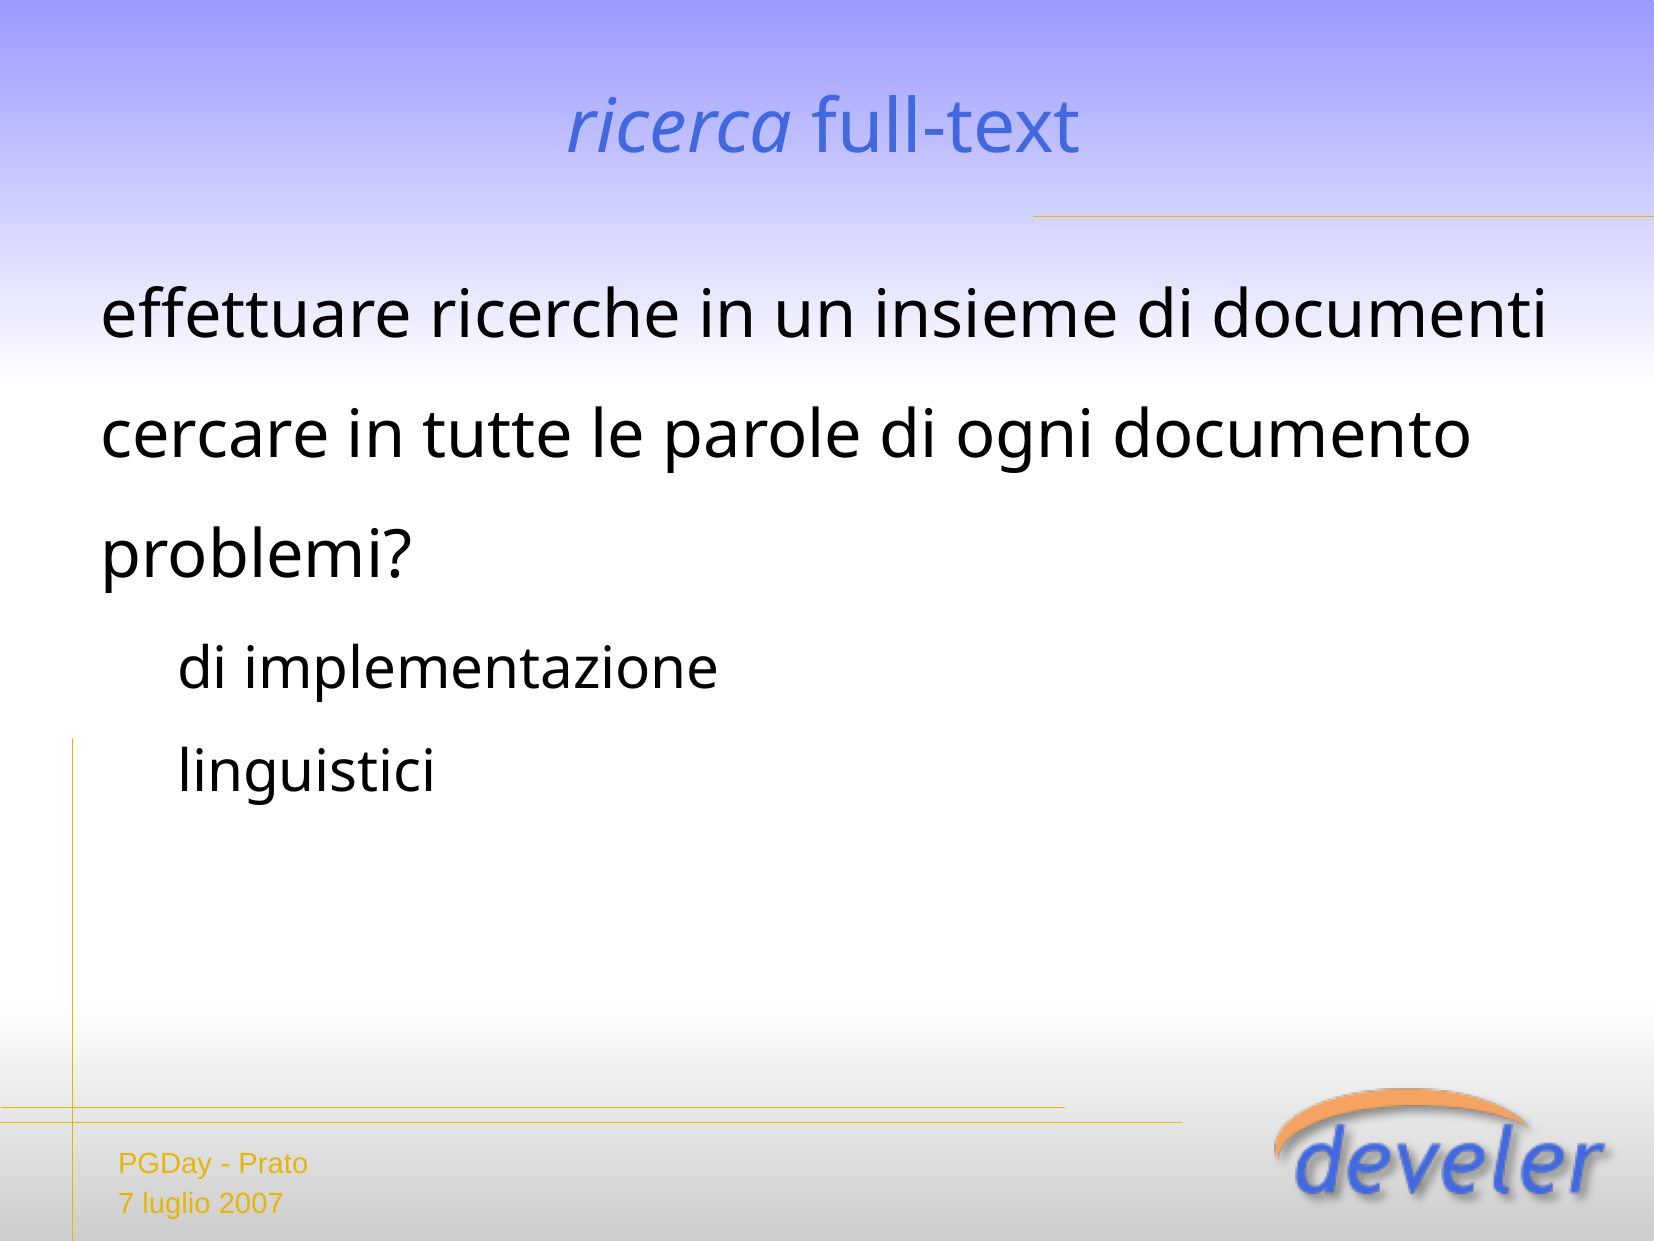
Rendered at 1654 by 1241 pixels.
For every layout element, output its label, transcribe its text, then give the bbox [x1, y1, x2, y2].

title ricerca full-text [82, 29, 1565, 217]
picture [1269, 1083, 1622, 1211]
list effettuare ricerche in un insieme di documenti cercare in tutte le parole di ogni documento problemi? di implementazione linguistici [82, 265, 1571, 1093]
